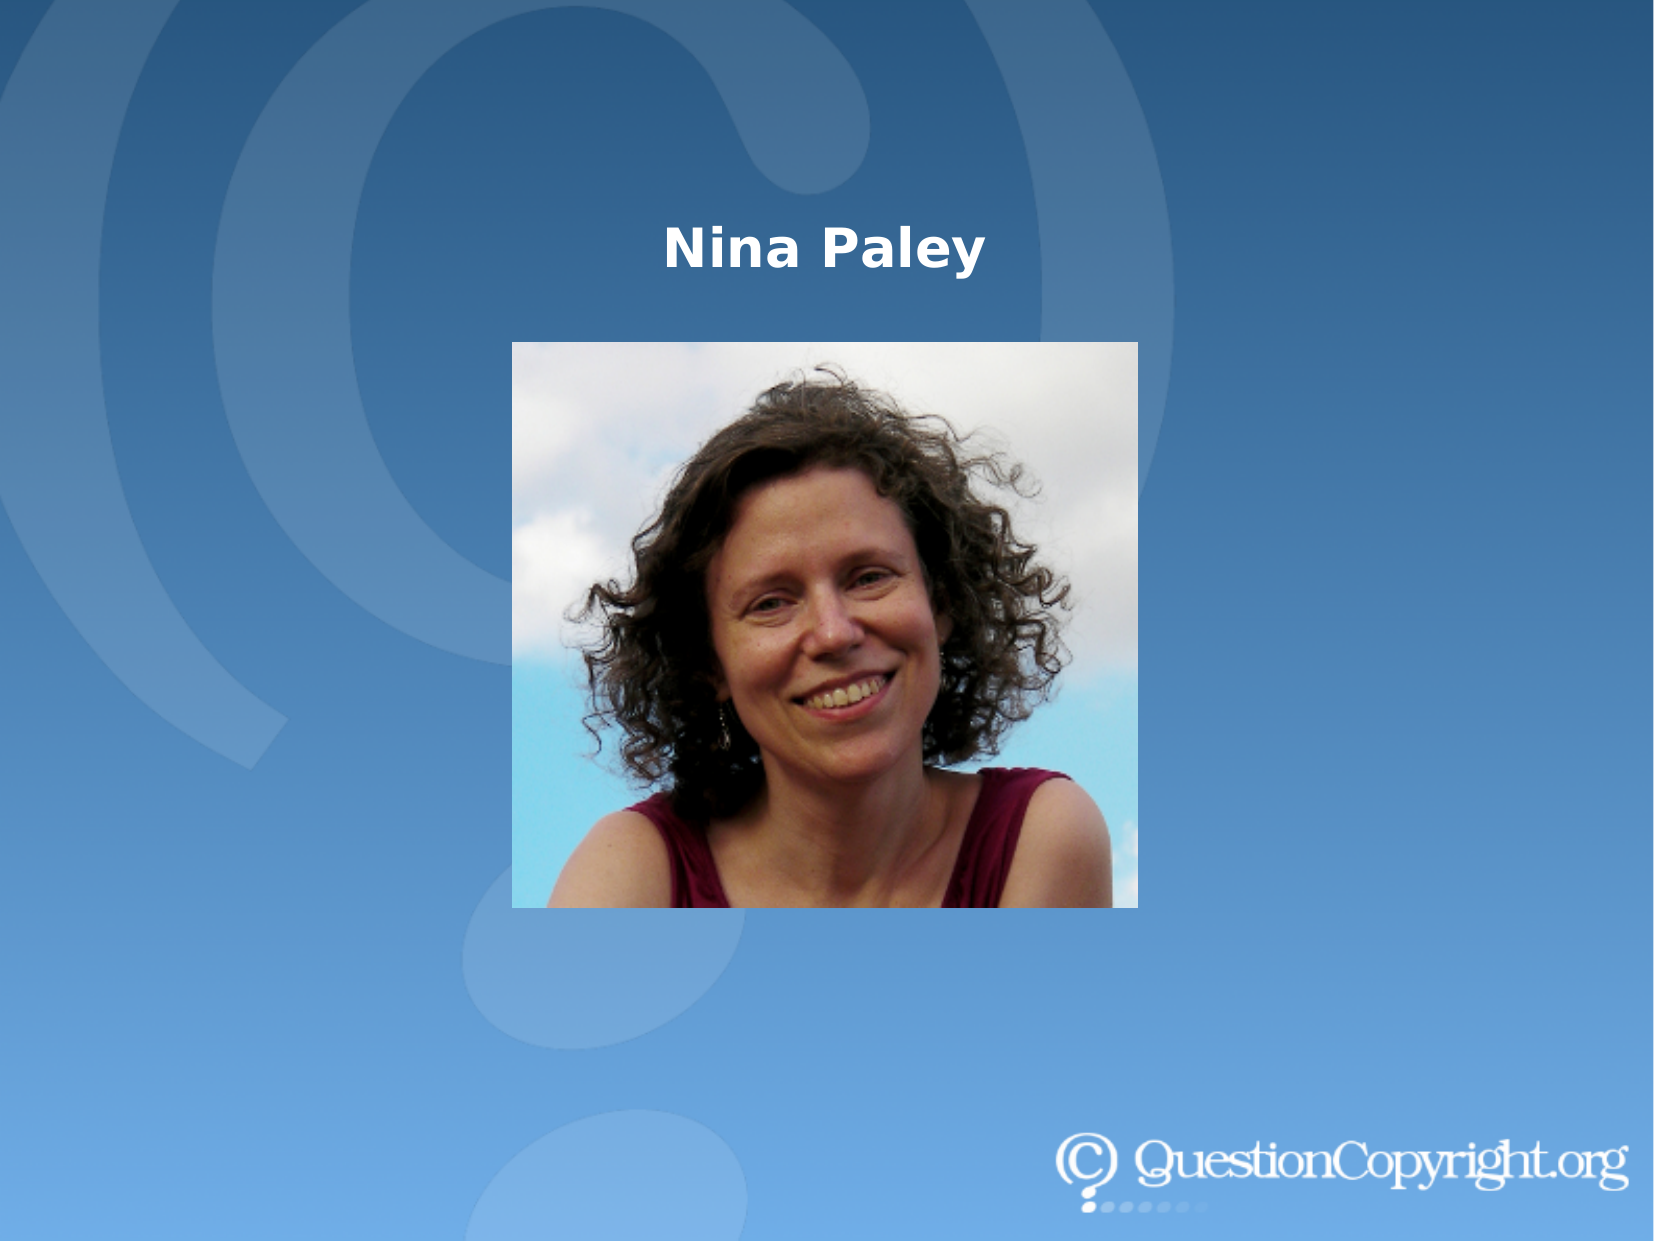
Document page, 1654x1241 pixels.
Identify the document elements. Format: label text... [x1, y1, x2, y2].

picture [0, 0, 1654, 1241]
text_box Nina Paley [648, 210, 1003, 300]
